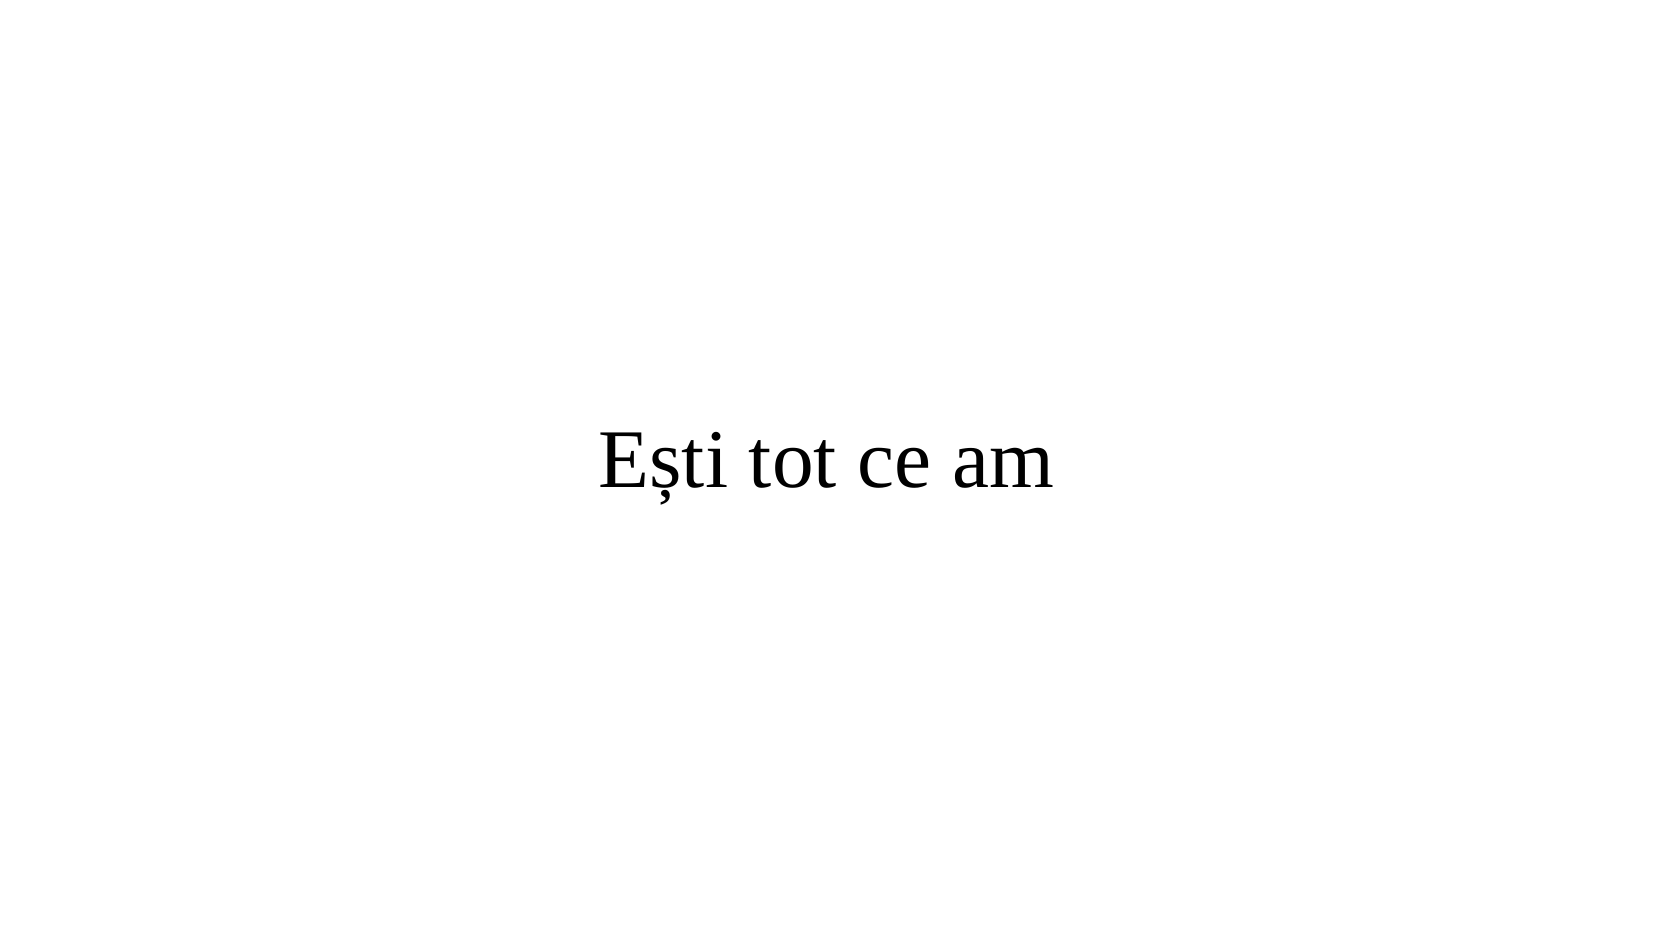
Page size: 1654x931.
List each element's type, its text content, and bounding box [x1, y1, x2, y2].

subtitle Ești tot ce am [0, 396, 1654, 505]
